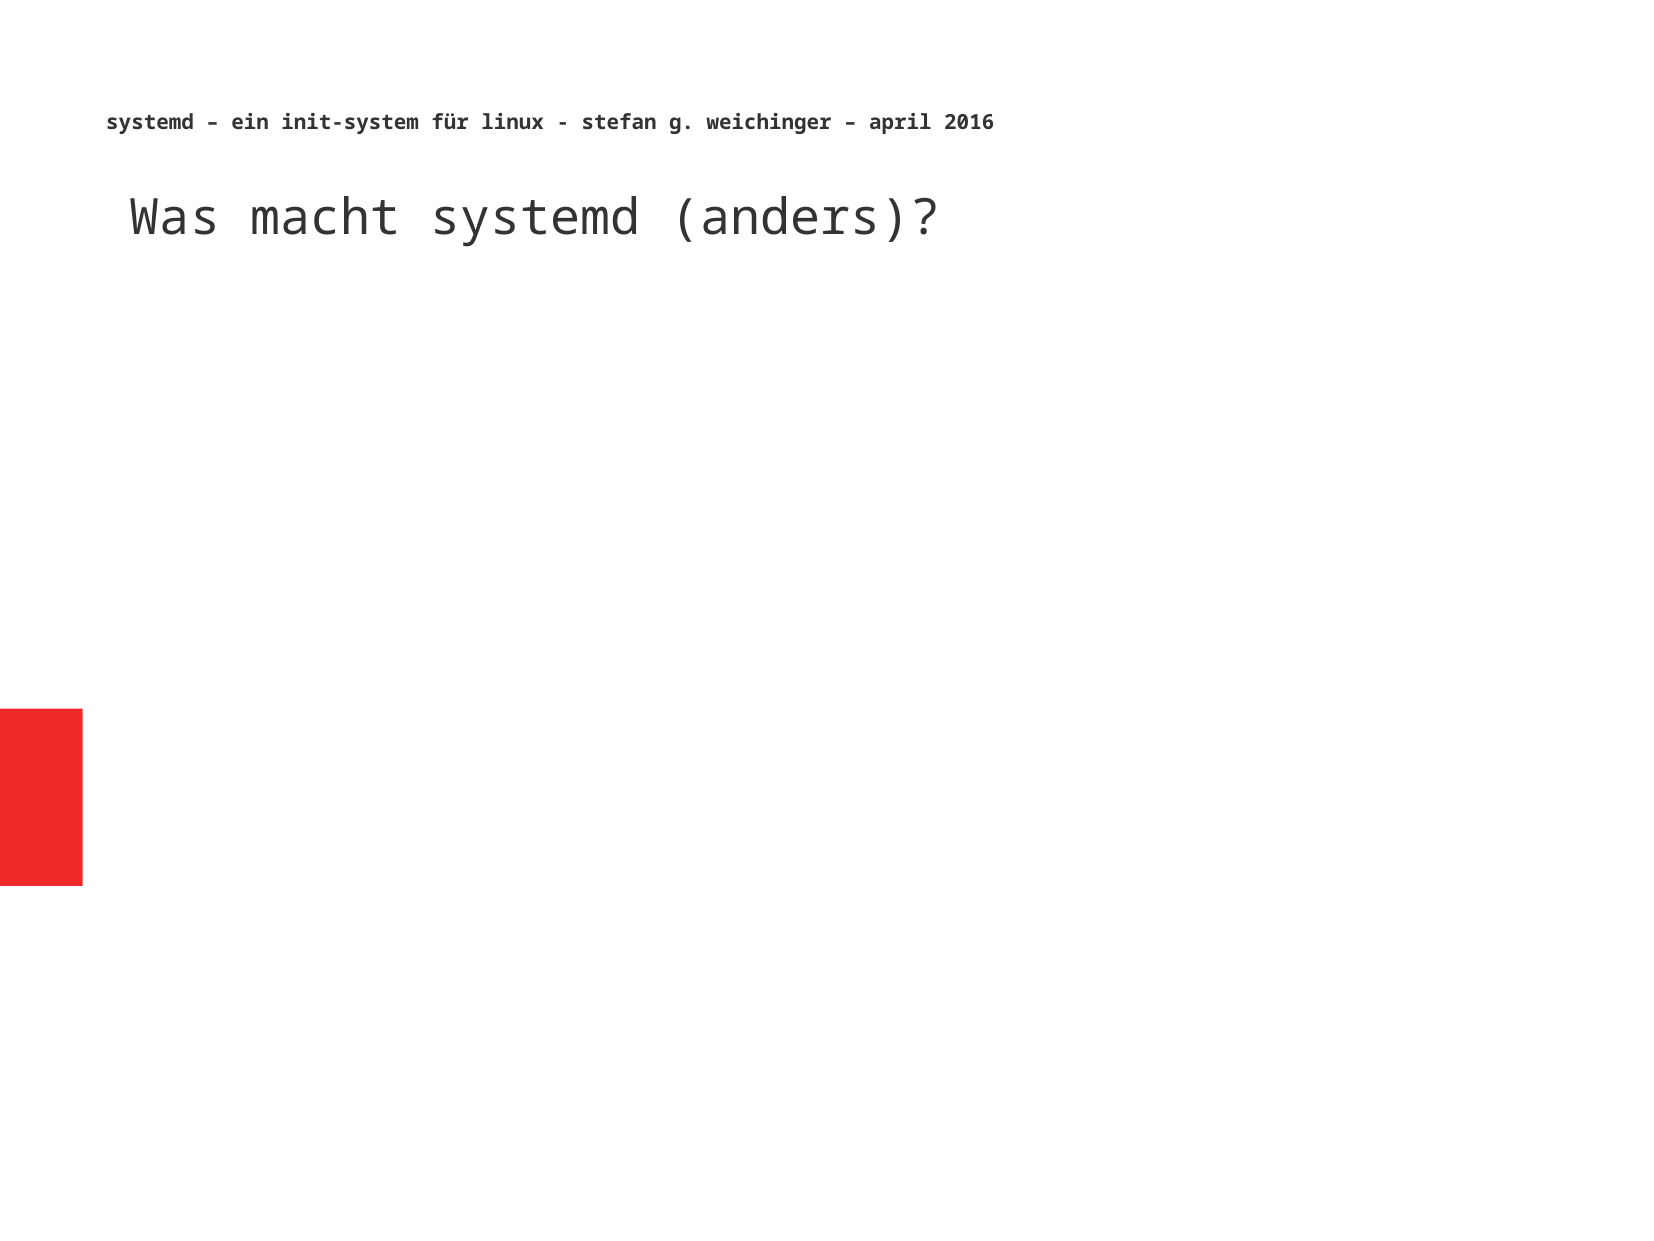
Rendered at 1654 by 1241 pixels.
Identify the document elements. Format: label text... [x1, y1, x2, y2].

list Was macht systemd (anders)? [129, 181, 1536, 1111]
title systemd – ein init-system für linux - stefan g. weichinger – april 2016 [106, 59, 1512, 184]
